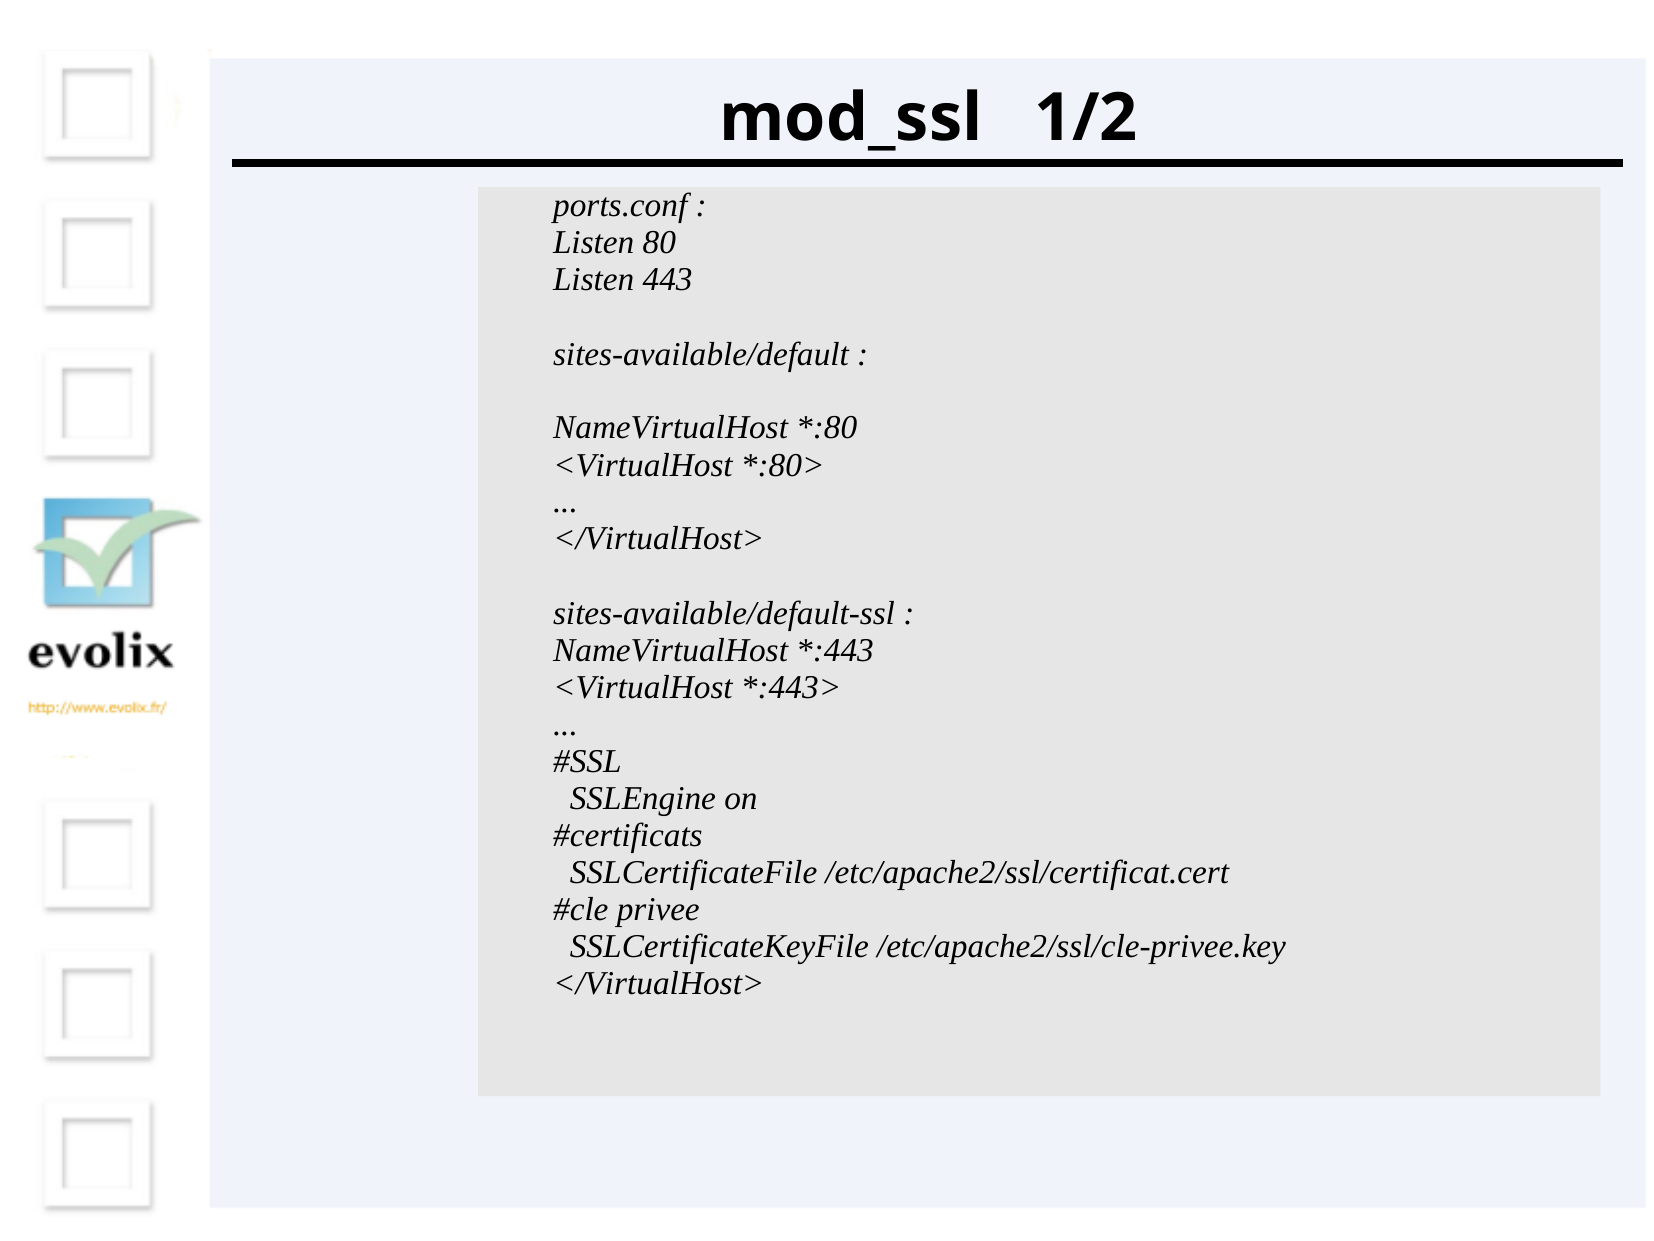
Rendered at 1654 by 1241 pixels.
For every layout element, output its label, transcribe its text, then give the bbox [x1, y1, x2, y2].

title mod_ssl 1/2 [441, 25, 1417, 204]
picture [0, 49, 1654, 1218]
text_box ports.conf : Listen 80 Listen 443 sites-available/default : NameVirtualHost *:80 <VirtualHost *:80> ... </VirtualHost> sites-available/default-ssl : NameVirtualHost *:443 <VirtualHost *:443> ... #SSL SSLEngine on #certificats SSLCertificateFile /etc/apache2/ssl/certificat.cert #cle privee SSLCertificateKeyFile /etc/apache2/ssl/cle-privee.key </VirtualHost> [478, 187, 1601, 1097]
